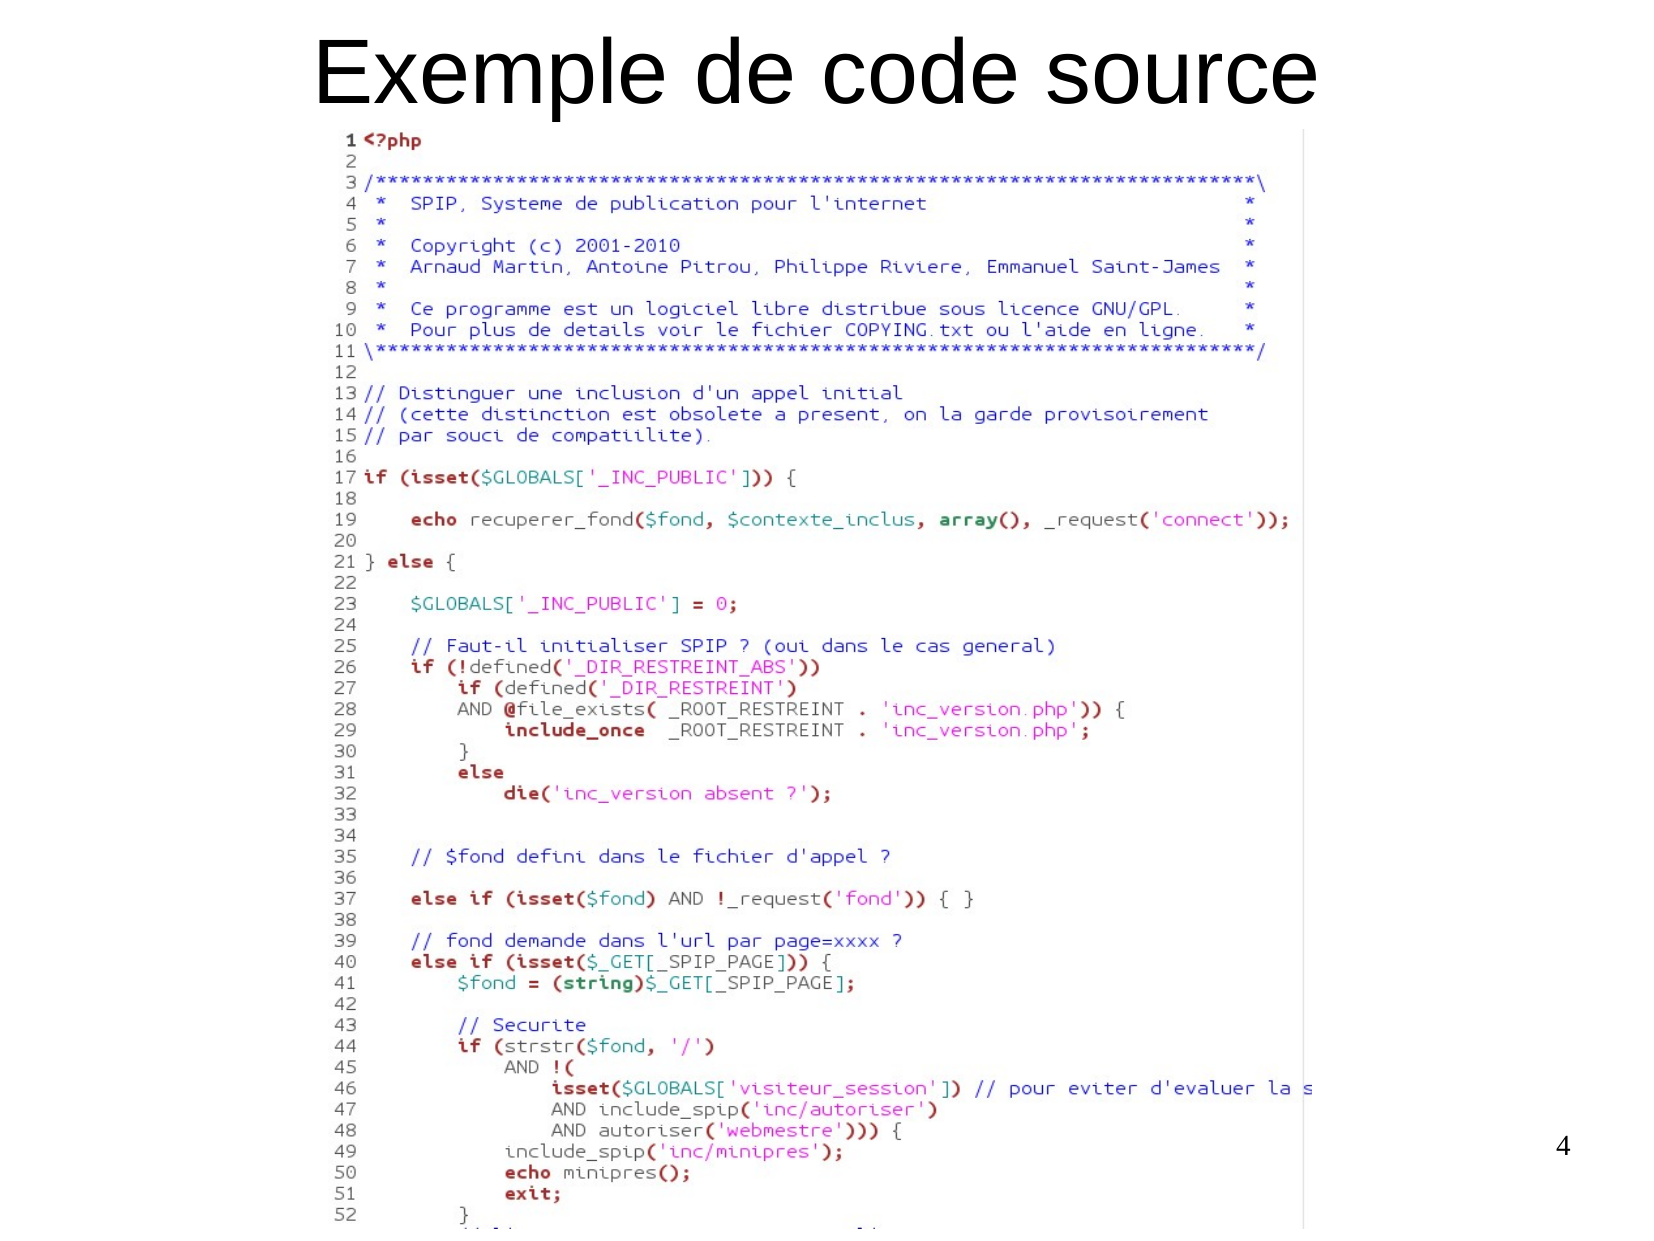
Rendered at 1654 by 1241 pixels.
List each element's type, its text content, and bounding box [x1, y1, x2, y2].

title Exemple de code source [73, 20, 1562, 123]
picture [318, 129, 1312, 1229]
